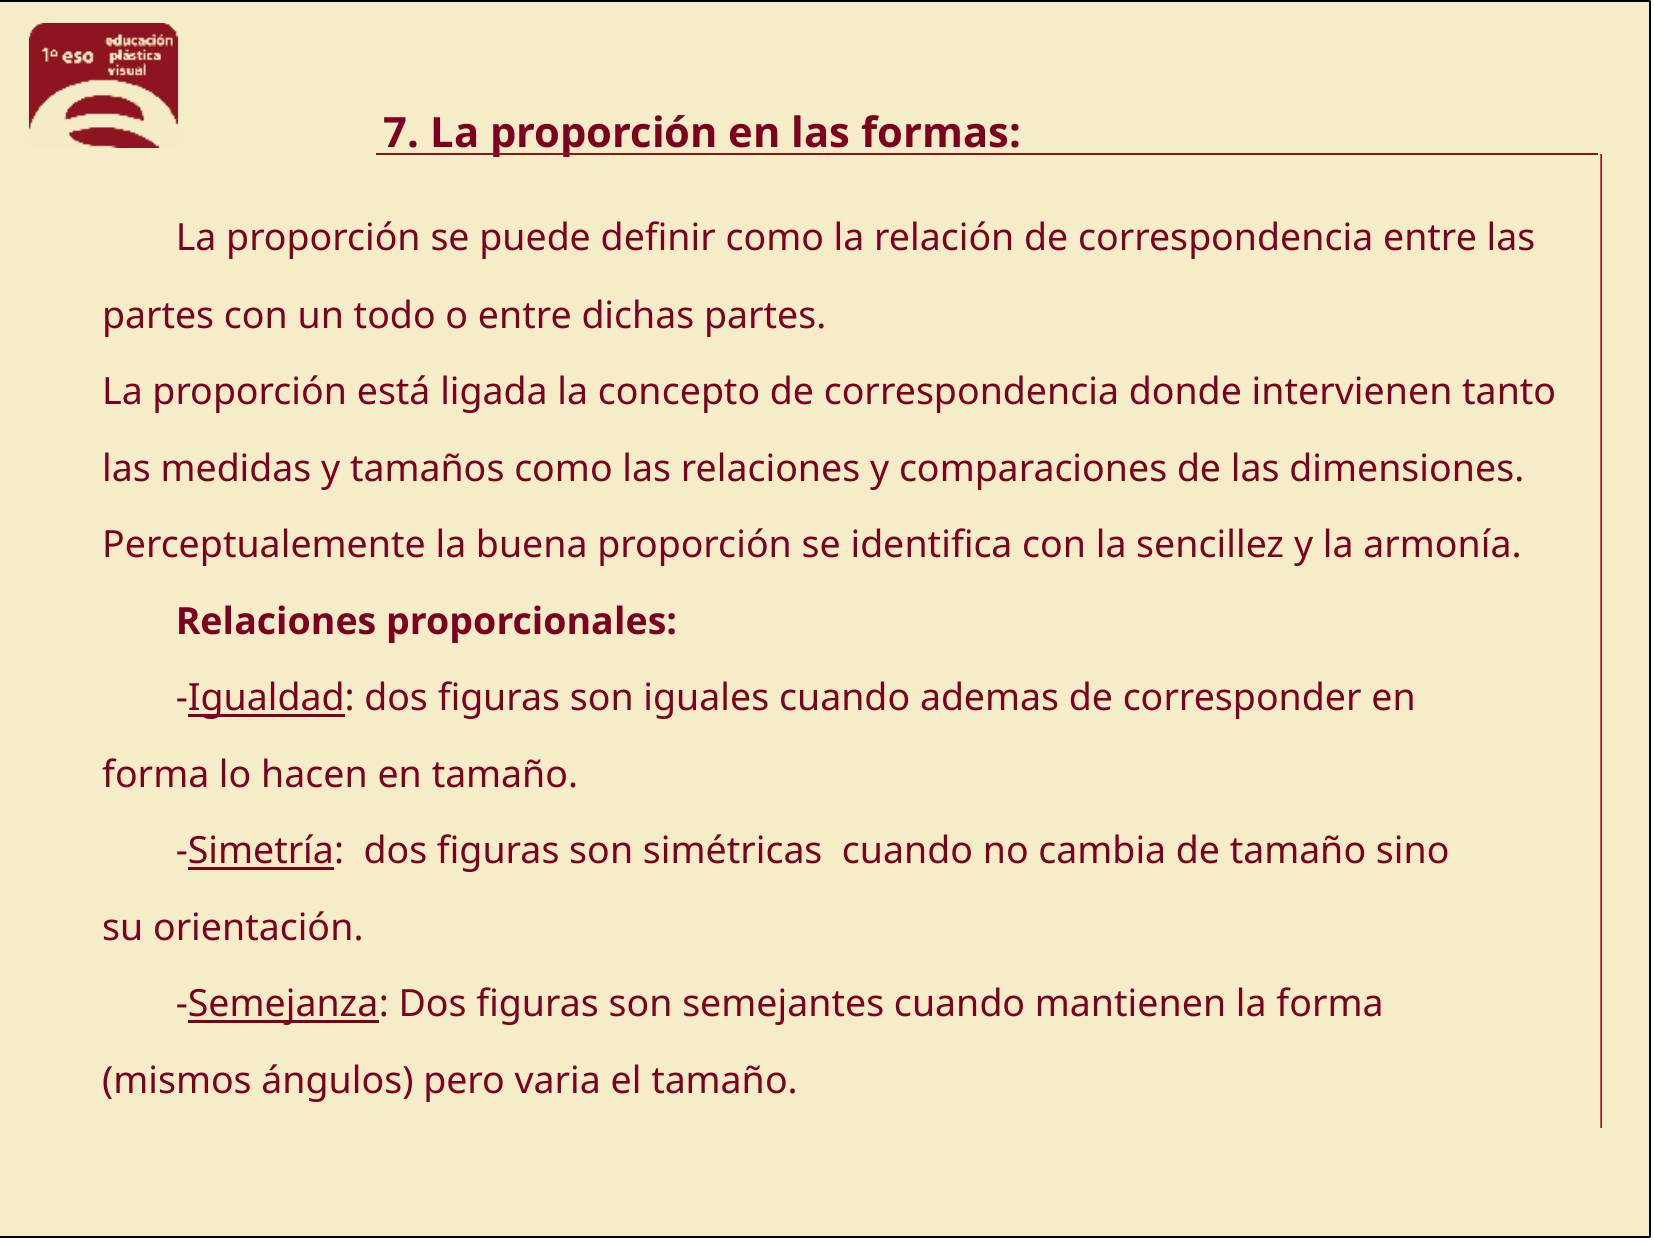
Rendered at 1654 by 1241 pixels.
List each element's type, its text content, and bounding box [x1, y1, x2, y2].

text_box La proporción se puede definir como la relación de correspondencia entre las partes con un todo o entre dichas partes. La proporción está ligada la concepto de correspondencia donde intervienen tanto las medidas y tamaños como las relaciones y comparaciones de las dimensiones. Perceptualemente la buena proporción se identifica con la sencillez y la armonía. Relaciones proporcionales: -Igualdad: dos figuras son iguales cuando ademas de corresponder en forma lo hacen en tamaño. -Simetría: dos figuras son simétricas cuando no cambia de tamaño sino su orientación. -Semejanza: Dos figuras son semejantes cuando mantienen la forma (mismos ángulos) pero varia el tamaño. [102, 178, 1601, 1180]
picture [0, 0, 1654, 1241]
text_box 7. La proporción en las formas: [383, 86, 1400, 148]
